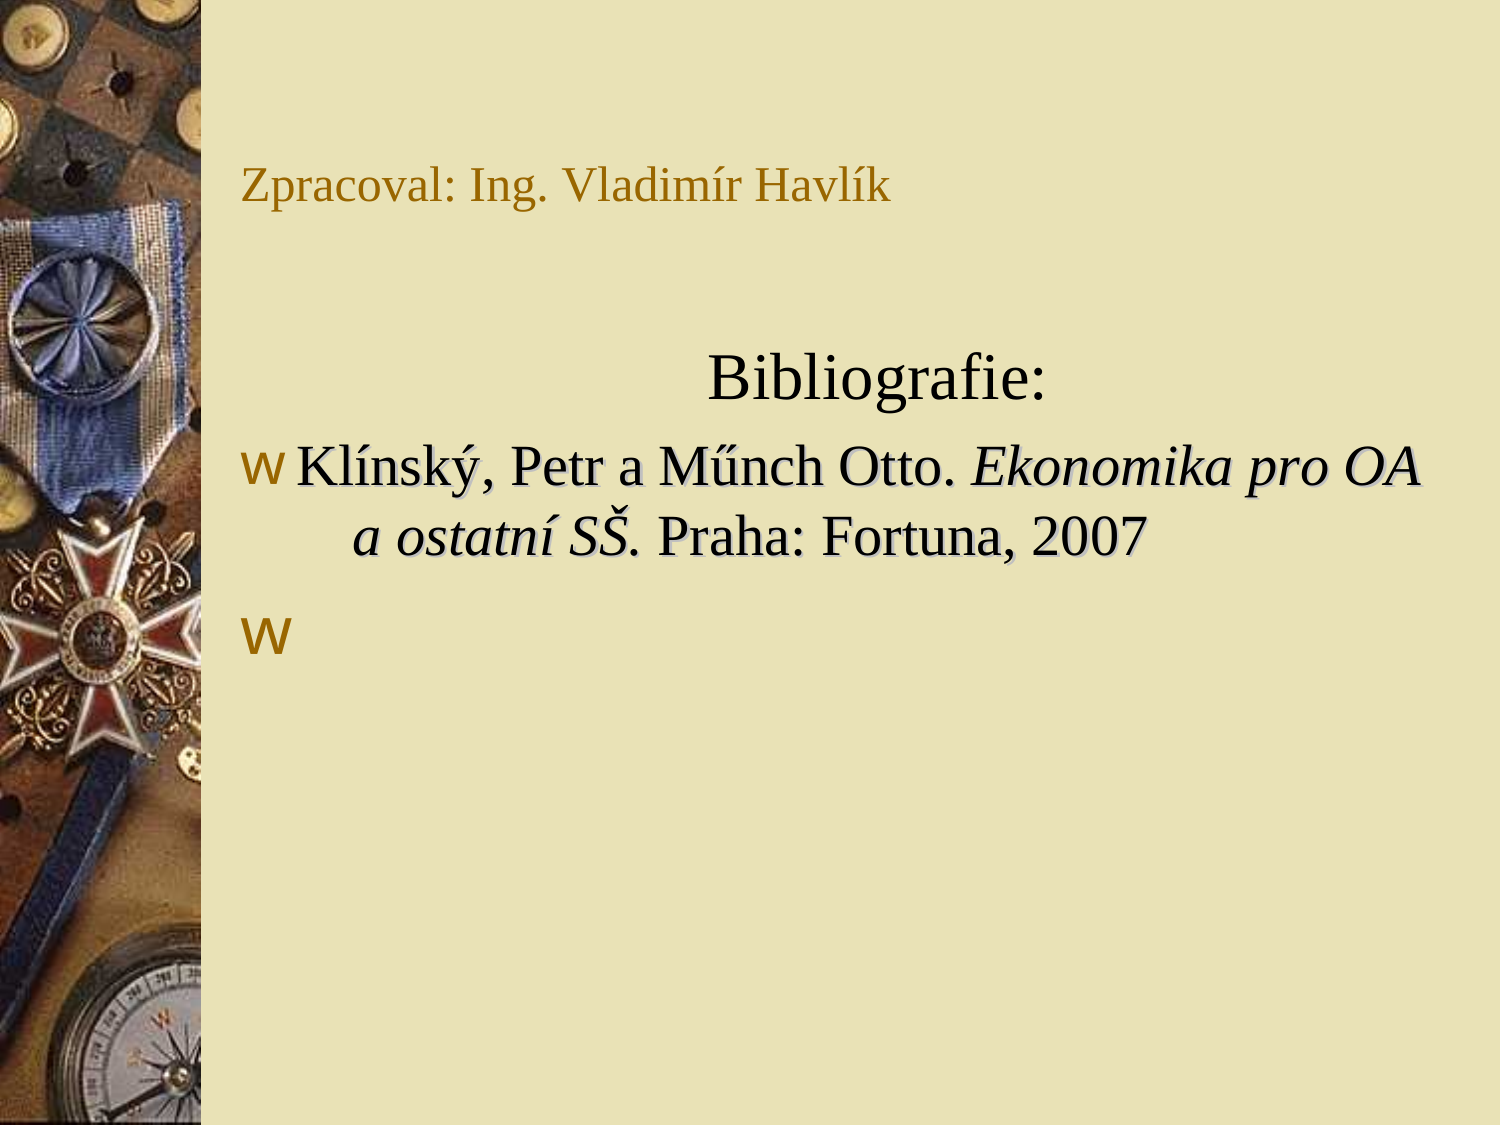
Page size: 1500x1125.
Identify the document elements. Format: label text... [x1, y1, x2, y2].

title Zpracoval: Ing. Vladimír Havlík [225, 87, 1463, 276]
list Bibliografie: Klínský, Petr a Műnch Otto. Ekonomika pro OA a ostatní SŠ. Praha: Fortuna, 2007 [225, 324, 1476, 1000]
picture [0, 0, 201, 1125]
